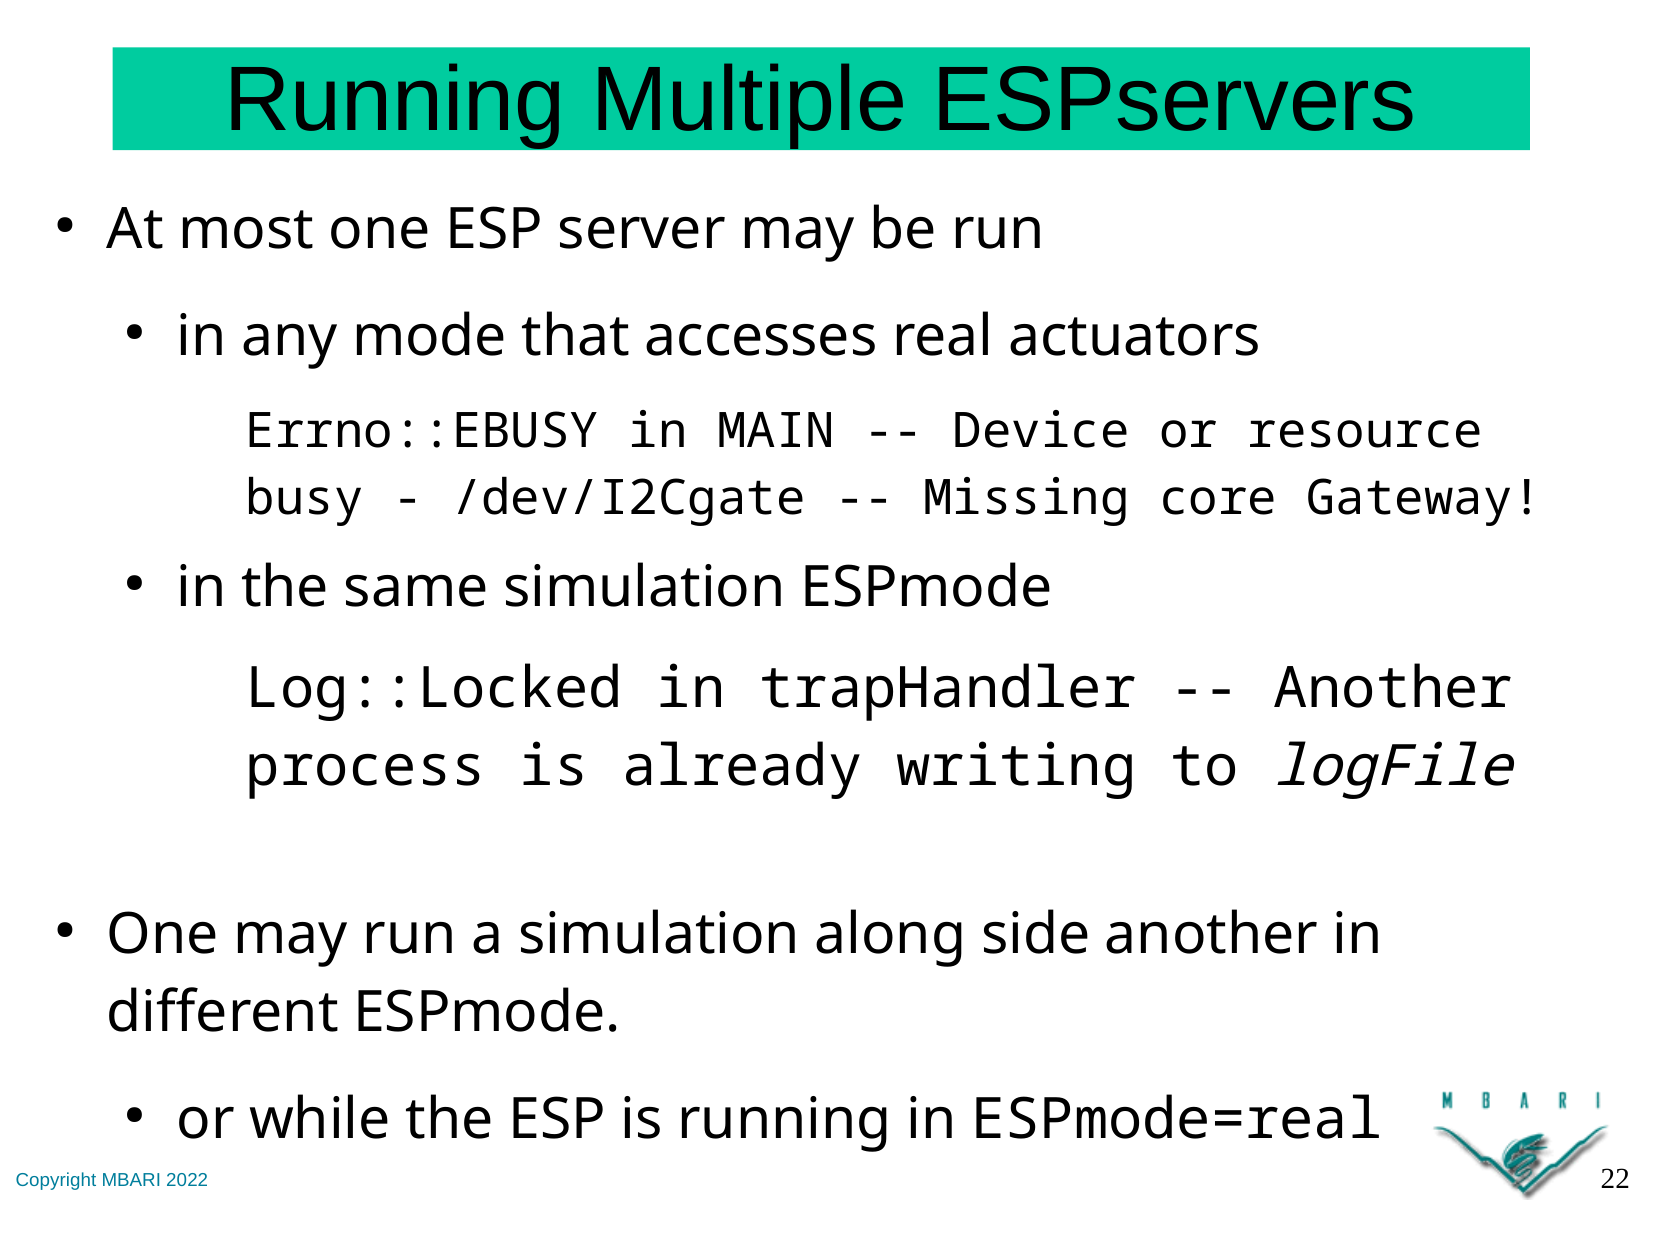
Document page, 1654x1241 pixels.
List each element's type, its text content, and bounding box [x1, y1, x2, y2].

list At most one ESP server may be run in any mode that accesses real actuators Errno::EBUSY in MAIN -- Device or resource busy - /dev/I2Cgate -- Missing core Gateway! in the same simulation ESPmode Log::Locked in trapHandler -- Another process is already writing to logFile One may run a simulation along side another in different ESPmode. or while the ESP is running in ESPmode=real [37, 187, 1613, 1163]
picture [1426, 1163, 1613, 1200]
title Running Multiple ESPservers [112, 47, 1530, 151]
